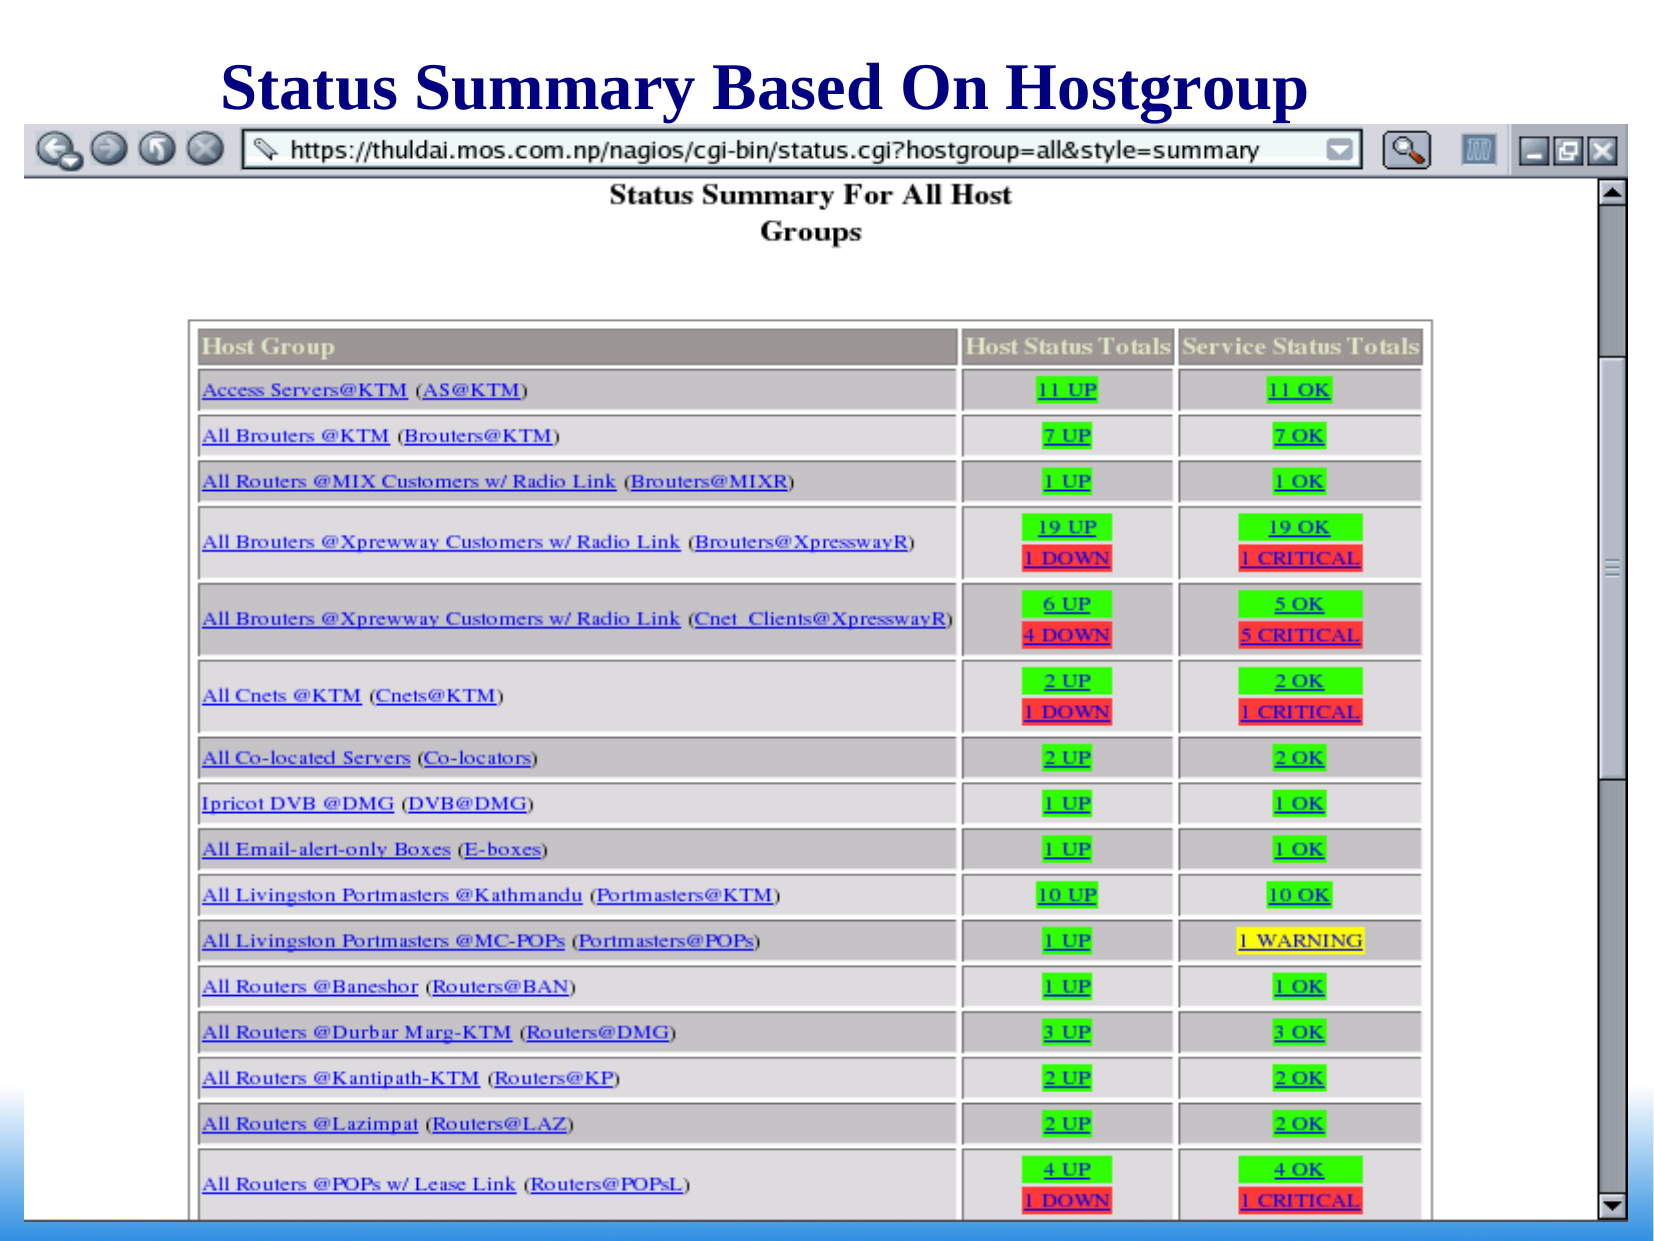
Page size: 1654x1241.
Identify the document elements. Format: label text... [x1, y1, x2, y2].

text_box Status Summary Based On Hostgroup [128, 0, 1404, 124]
picture [0, 124, 1654, 1241]
